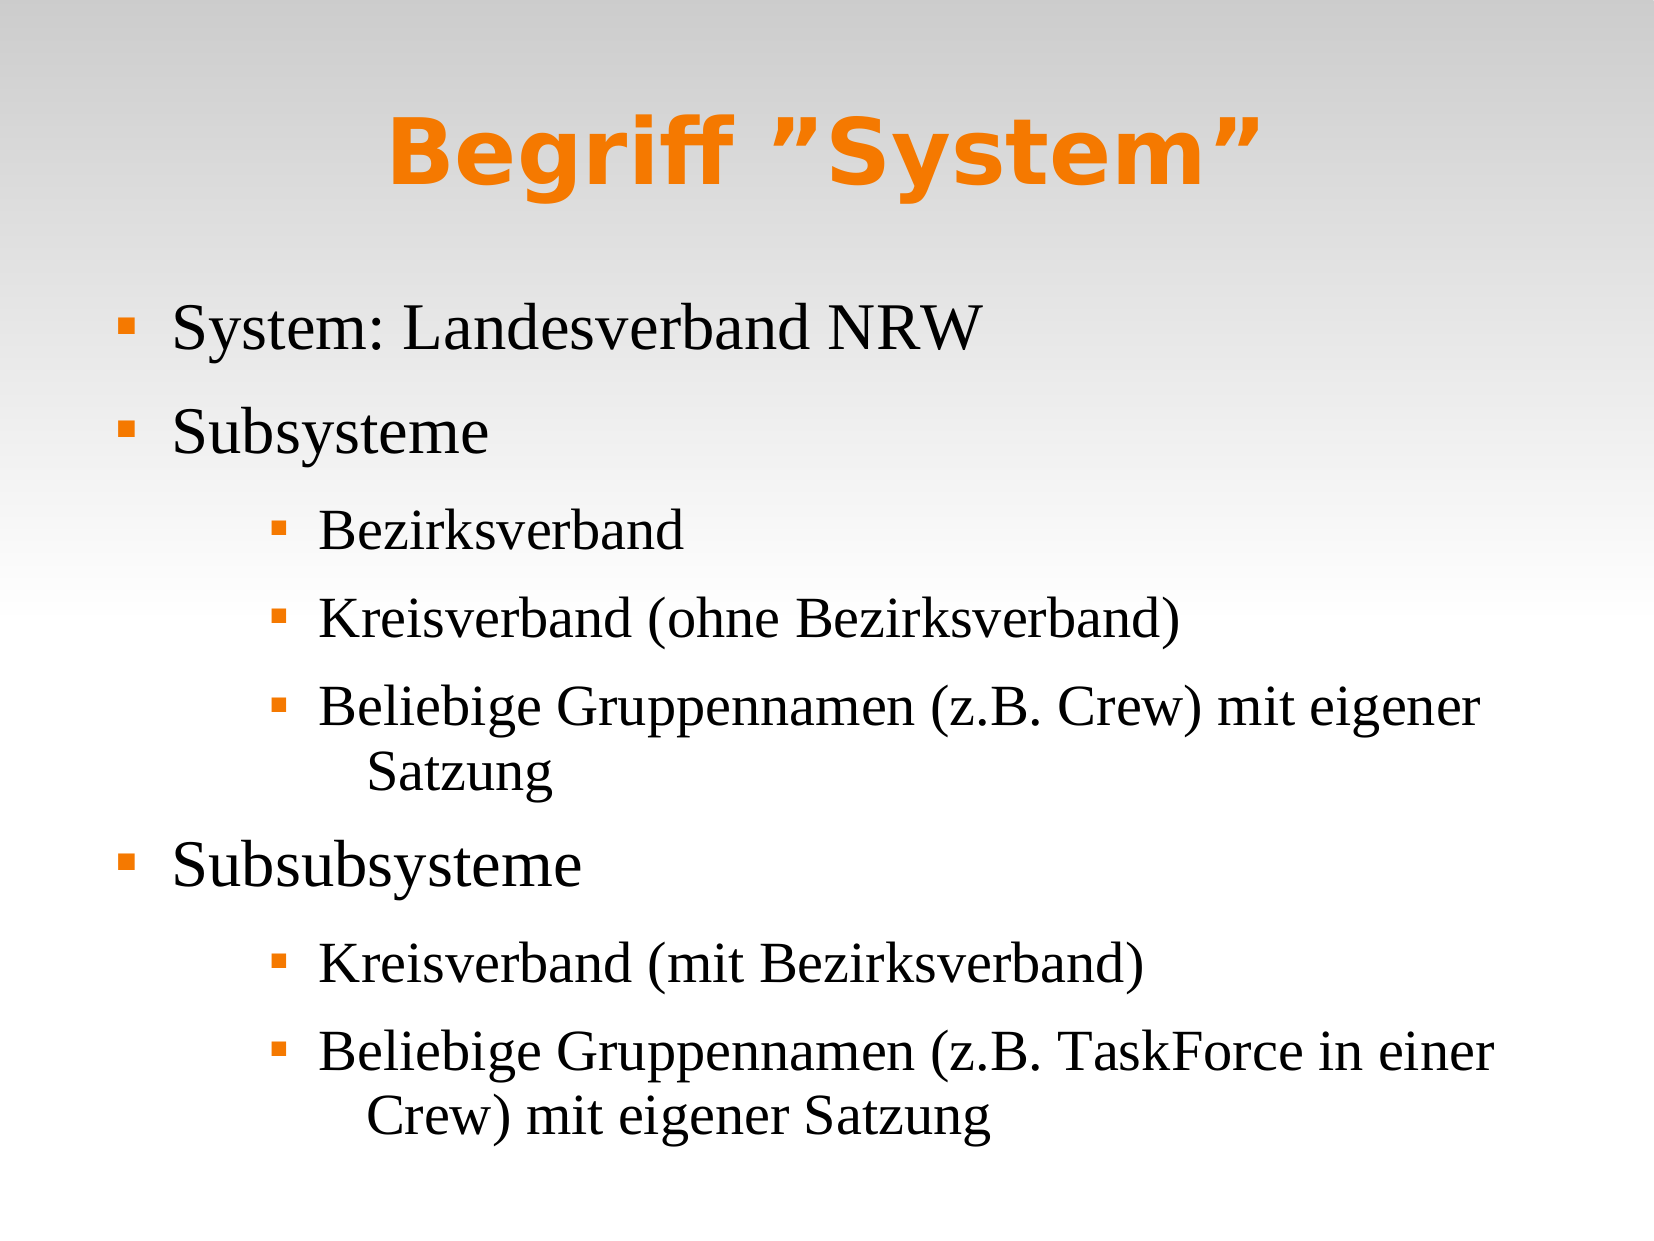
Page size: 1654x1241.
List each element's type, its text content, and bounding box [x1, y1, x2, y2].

list System: Landesverband NRW Subsysteme Bezirksverband Kreisverband (ohne Bezirksverband) Beliebige Gruppennamen (z.B. Crew) mit eigener Satzung Subsubsysteme Kreisverband (mit Bezirksverband) Beliebige Gruppennamen (z.B. TaskForce in einer Crew) mit eigener Satzung [82, 290, 1571, 1210]
title Begriff ”System” [82, 56, 1571, 250]
